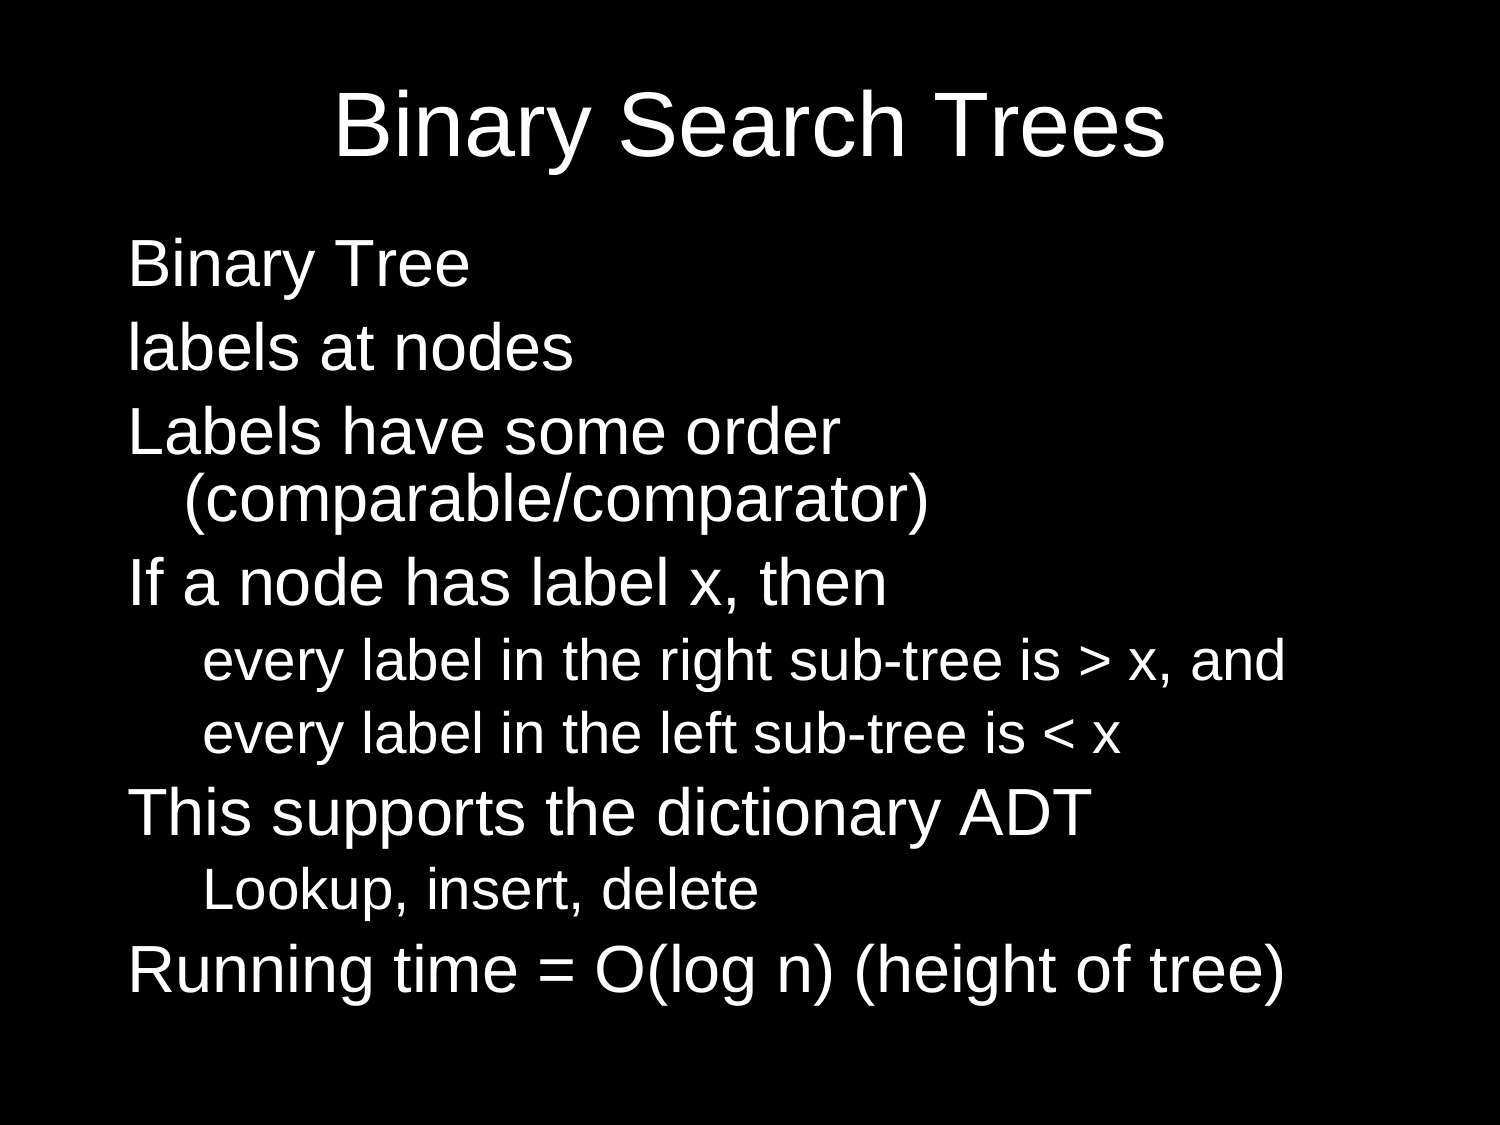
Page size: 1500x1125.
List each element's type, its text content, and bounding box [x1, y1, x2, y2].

title Binary Search Trees [22, 62, 1480, 188]
list Binary Tree labels at nodes Labels have some order (comparable/comparator) If a node has label x, then every label in the right sub-tree is > x, and every label in the left sub-tree is < x This supports the dictionary ADT Lookup, insert, delete Running time = O(log n) (height of tree) [112, 224, 1482, 1026]
